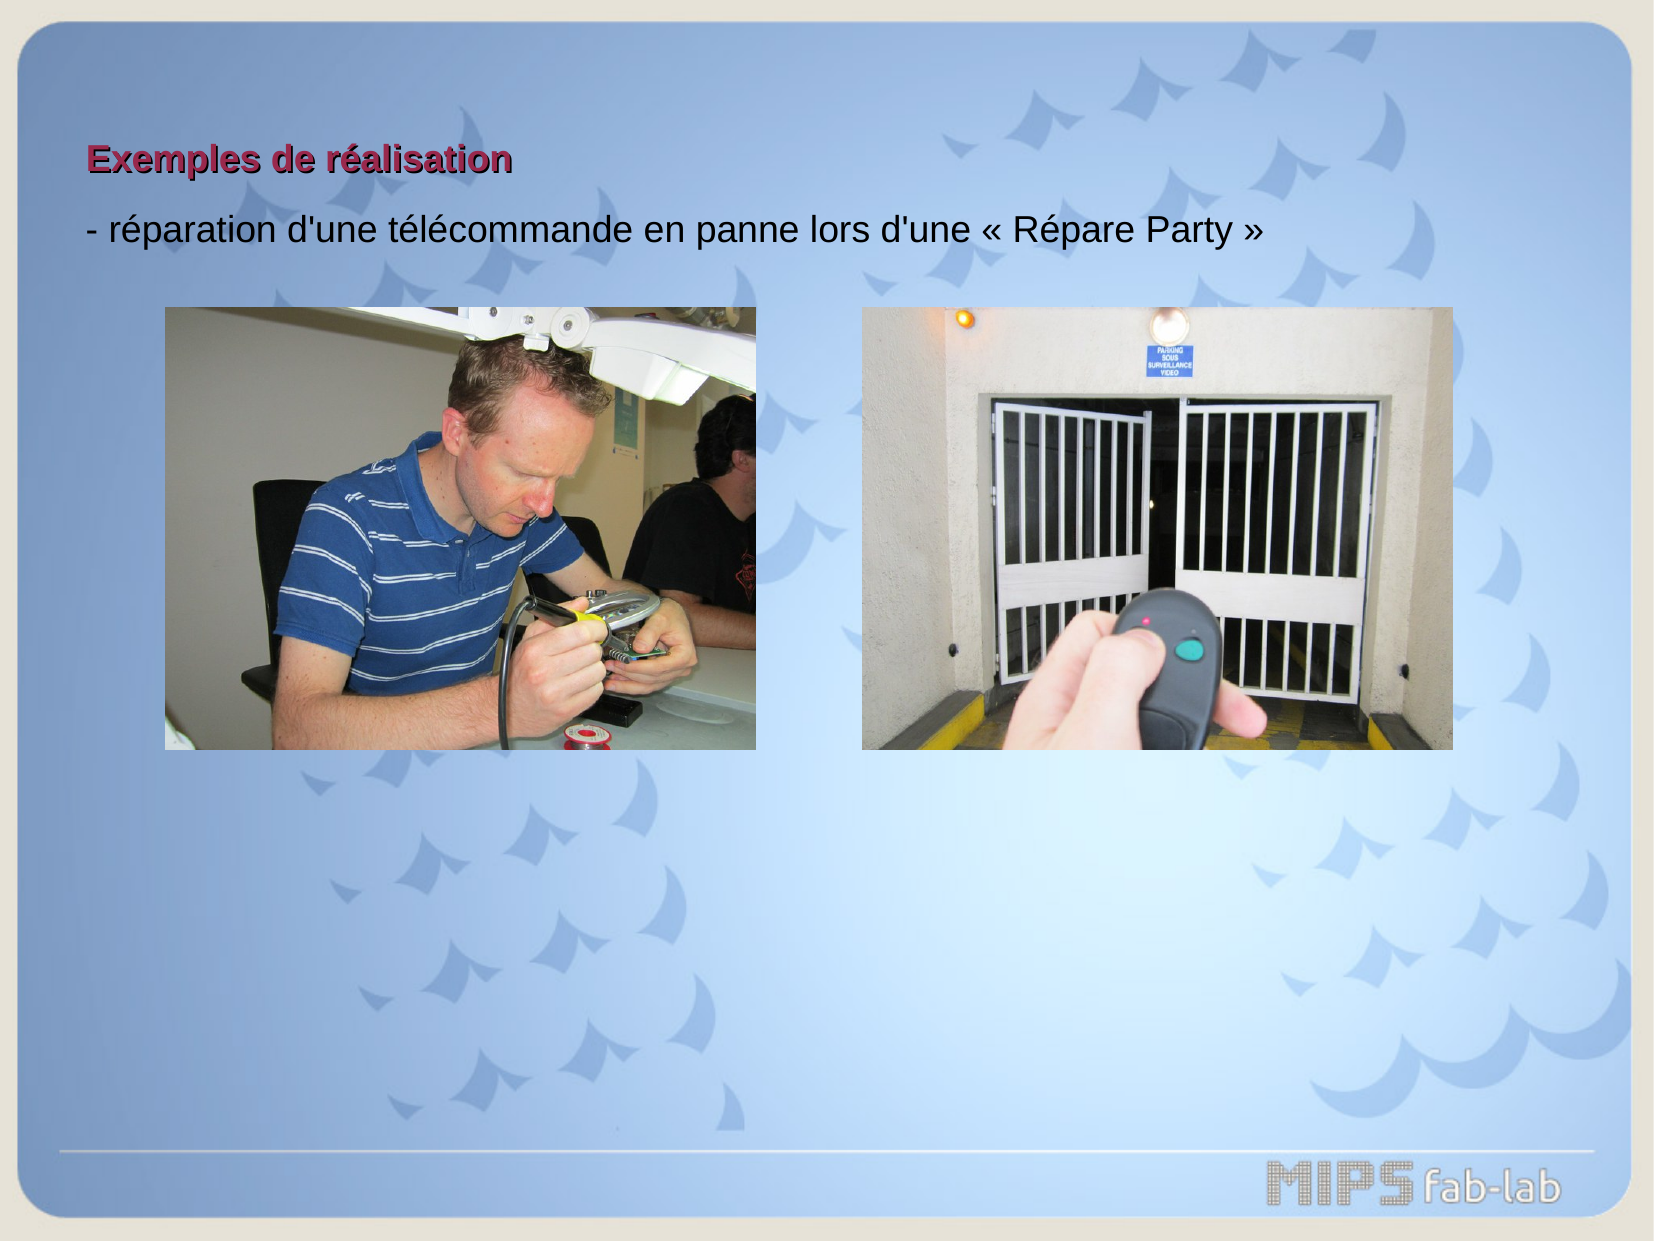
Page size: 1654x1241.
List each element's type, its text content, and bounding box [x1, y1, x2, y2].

picture [0, 0, 1654, 1241]
text_box Exemples de réalisation [71, 130, 528, 189]
text_box - réparation d'une télécommande en panne lors d'une « Répare Party » [70, 200, 1280, 258]
